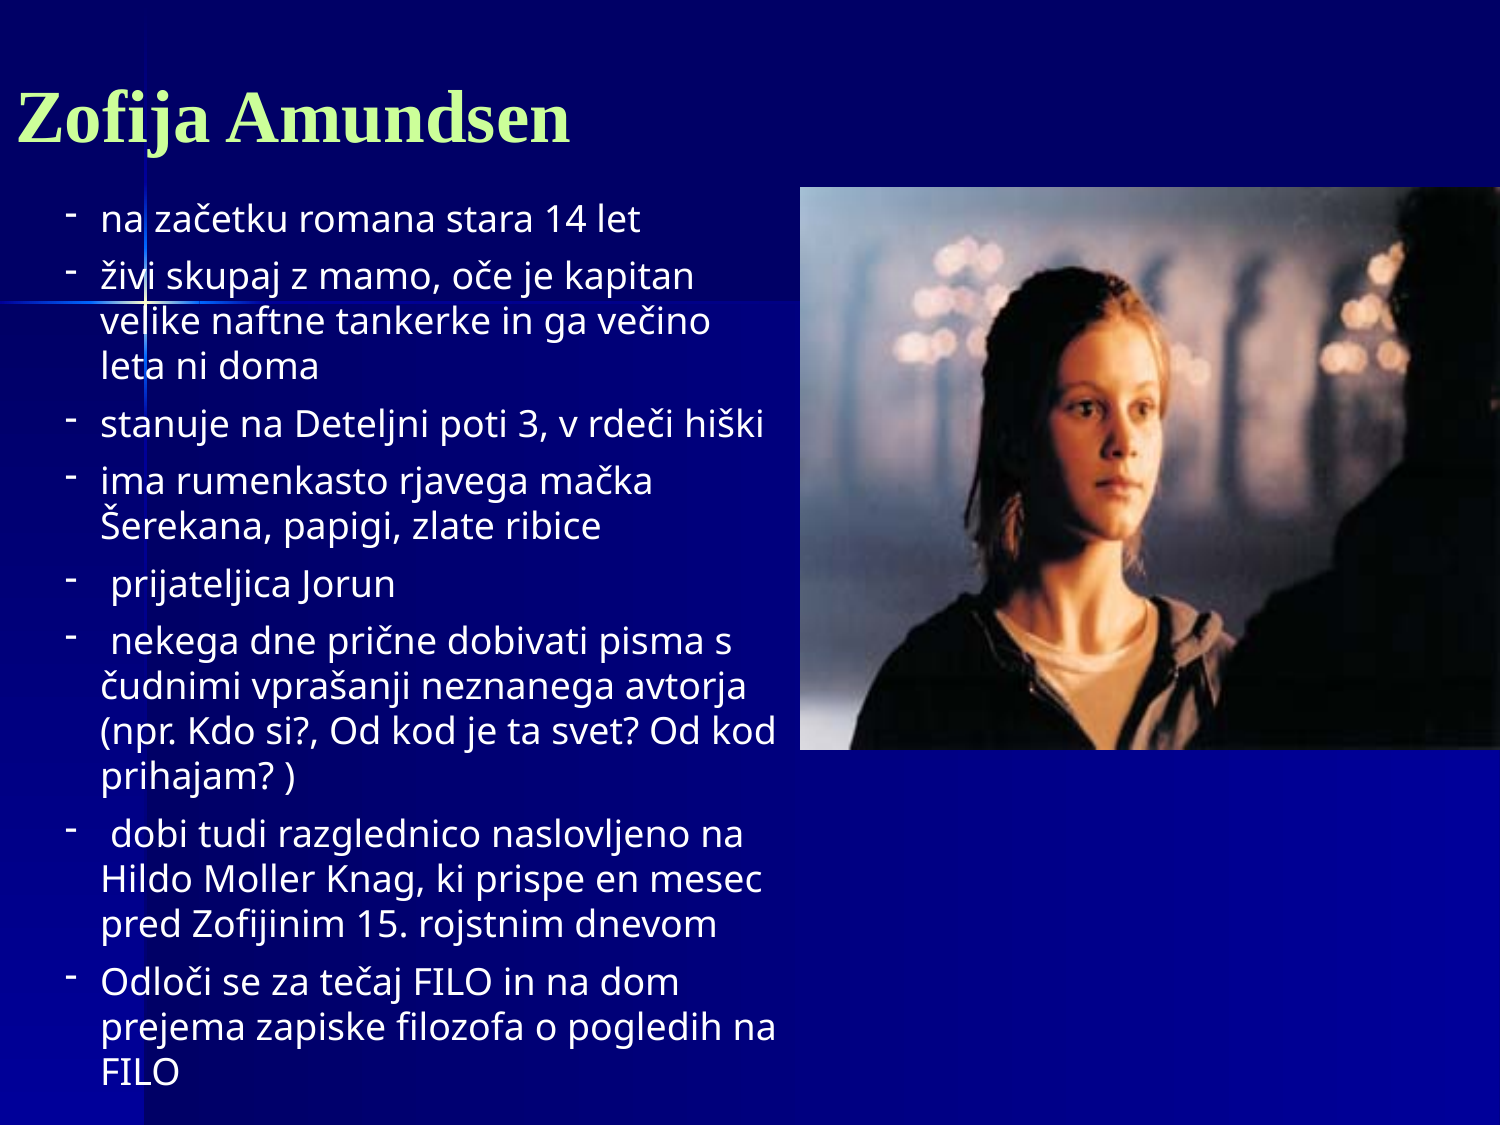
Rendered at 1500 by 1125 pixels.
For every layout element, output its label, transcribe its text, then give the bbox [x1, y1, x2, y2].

title Zofija Amundsen [0, 50, 1413, 175]
text_box na začetku romana stara 14 let živi skupaj z mamo, oče je kapitan velike naftne tankerke in ga večino leta ni doma stanuje na Deteljni poti 3, v rdeči hiški ima rumenkasto rjavega mačka Šerekana, papigi, zlate ribice prijateljica Jorun nekega dne prične dobivati pisma s čudnimi vprašanji neznanega avtorja (npr. Kdo si?, Od kod je ta svet? Od kod prihajam? ) dobi tudi razglednico naslovljeno na Hildo Moller Knag, ki prispe en mesec pred Zofijinim 15. rojstnim dnevom Odloči se za tečaj FILO in na dom prejema zapiske filozofa o pogledih na FILO [49, 187, 800, 1125]
picture [800, 187, 1500, 750]
